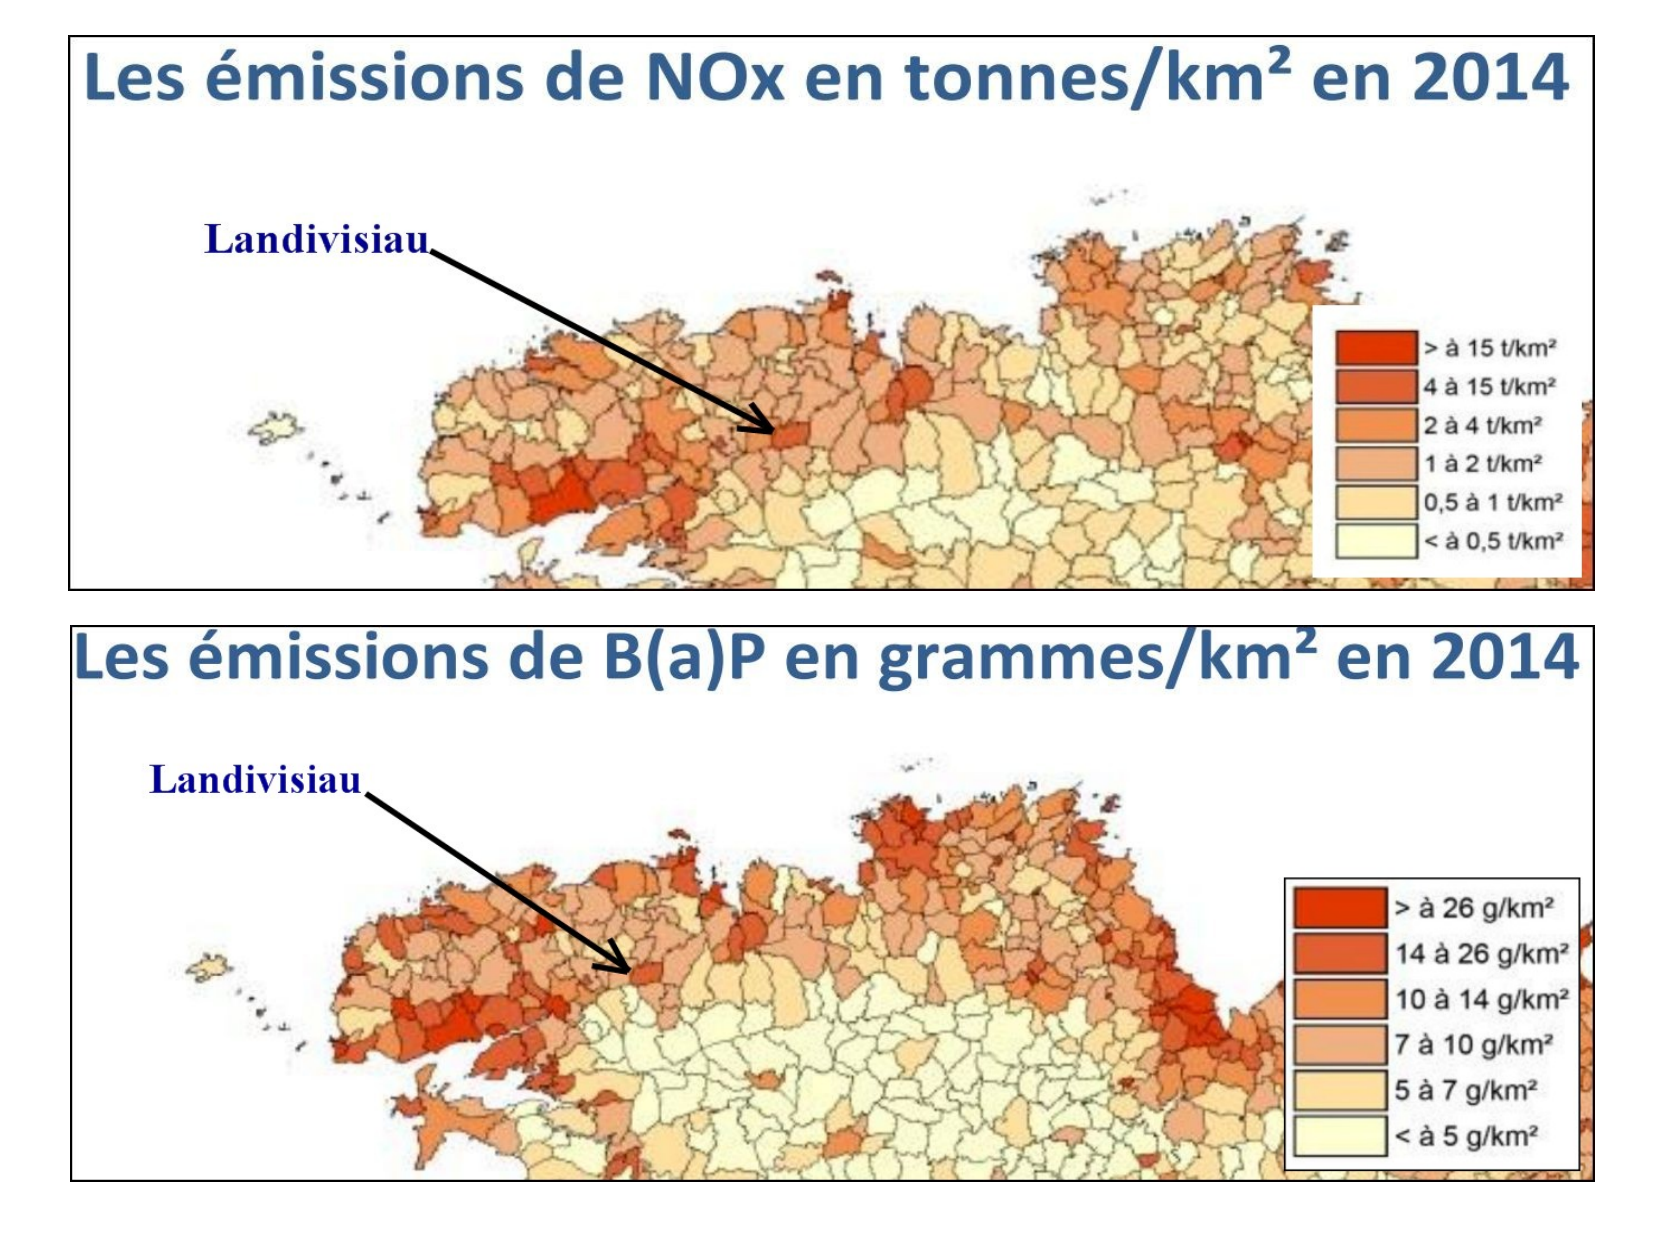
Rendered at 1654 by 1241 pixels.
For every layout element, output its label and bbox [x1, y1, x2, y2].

picture [70, 625, 1595, 1182]
picture [68, 35, 1595, 591]
